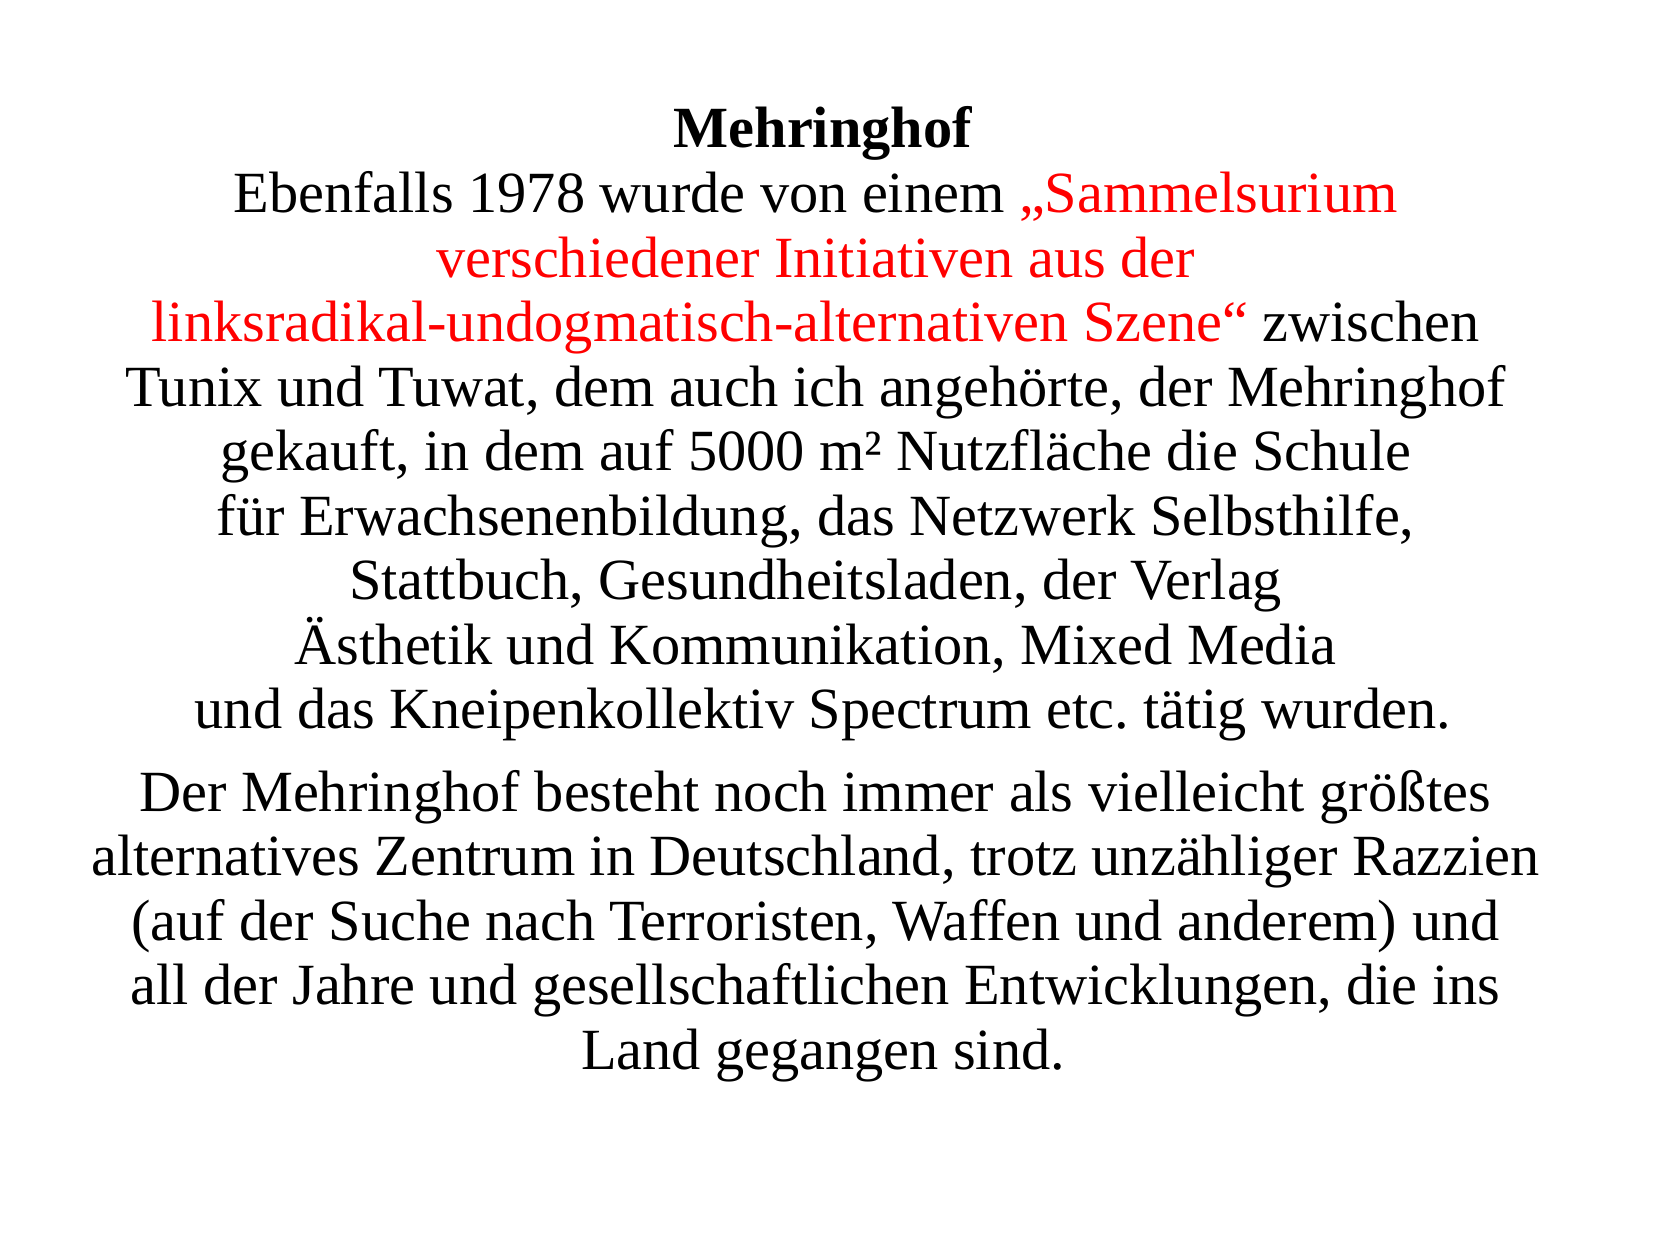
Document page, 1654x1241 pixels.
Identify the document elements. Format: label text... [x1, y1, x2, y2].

text_box Mehringhof Ebenfalls 1978 wurde von einem „Sammelsurium verschiedener Initiativen aus der linksradikal-undogmatisch-alternativen Szene“ zwischen Tunix und Tuwat, dem auch ich angehörte, der Mehringhof gekauft, in dem auf 5000 m² Nutzfläche die Schule für Erwachsenenbildung, das Netzwerk Selbsthilfe, Stattbuch, Gesundheitsladen, der Verlag Ästhetik und Kommunikation, Mixed Media und das Kneipenkollektiv Spectrum etc. tätig wurden. Der Mehringhof besteht noch immer als vielleicht größtes alternatives Zentrum in Deutschland, trotz unzähliger Razzien (auf der Suche nach Terroristen, Waffen und anderem) und all der Jahre und gesellschaftlichen Entwicklungen, die ins Land gegangen sind. [76, 88, 1570, 1090]
